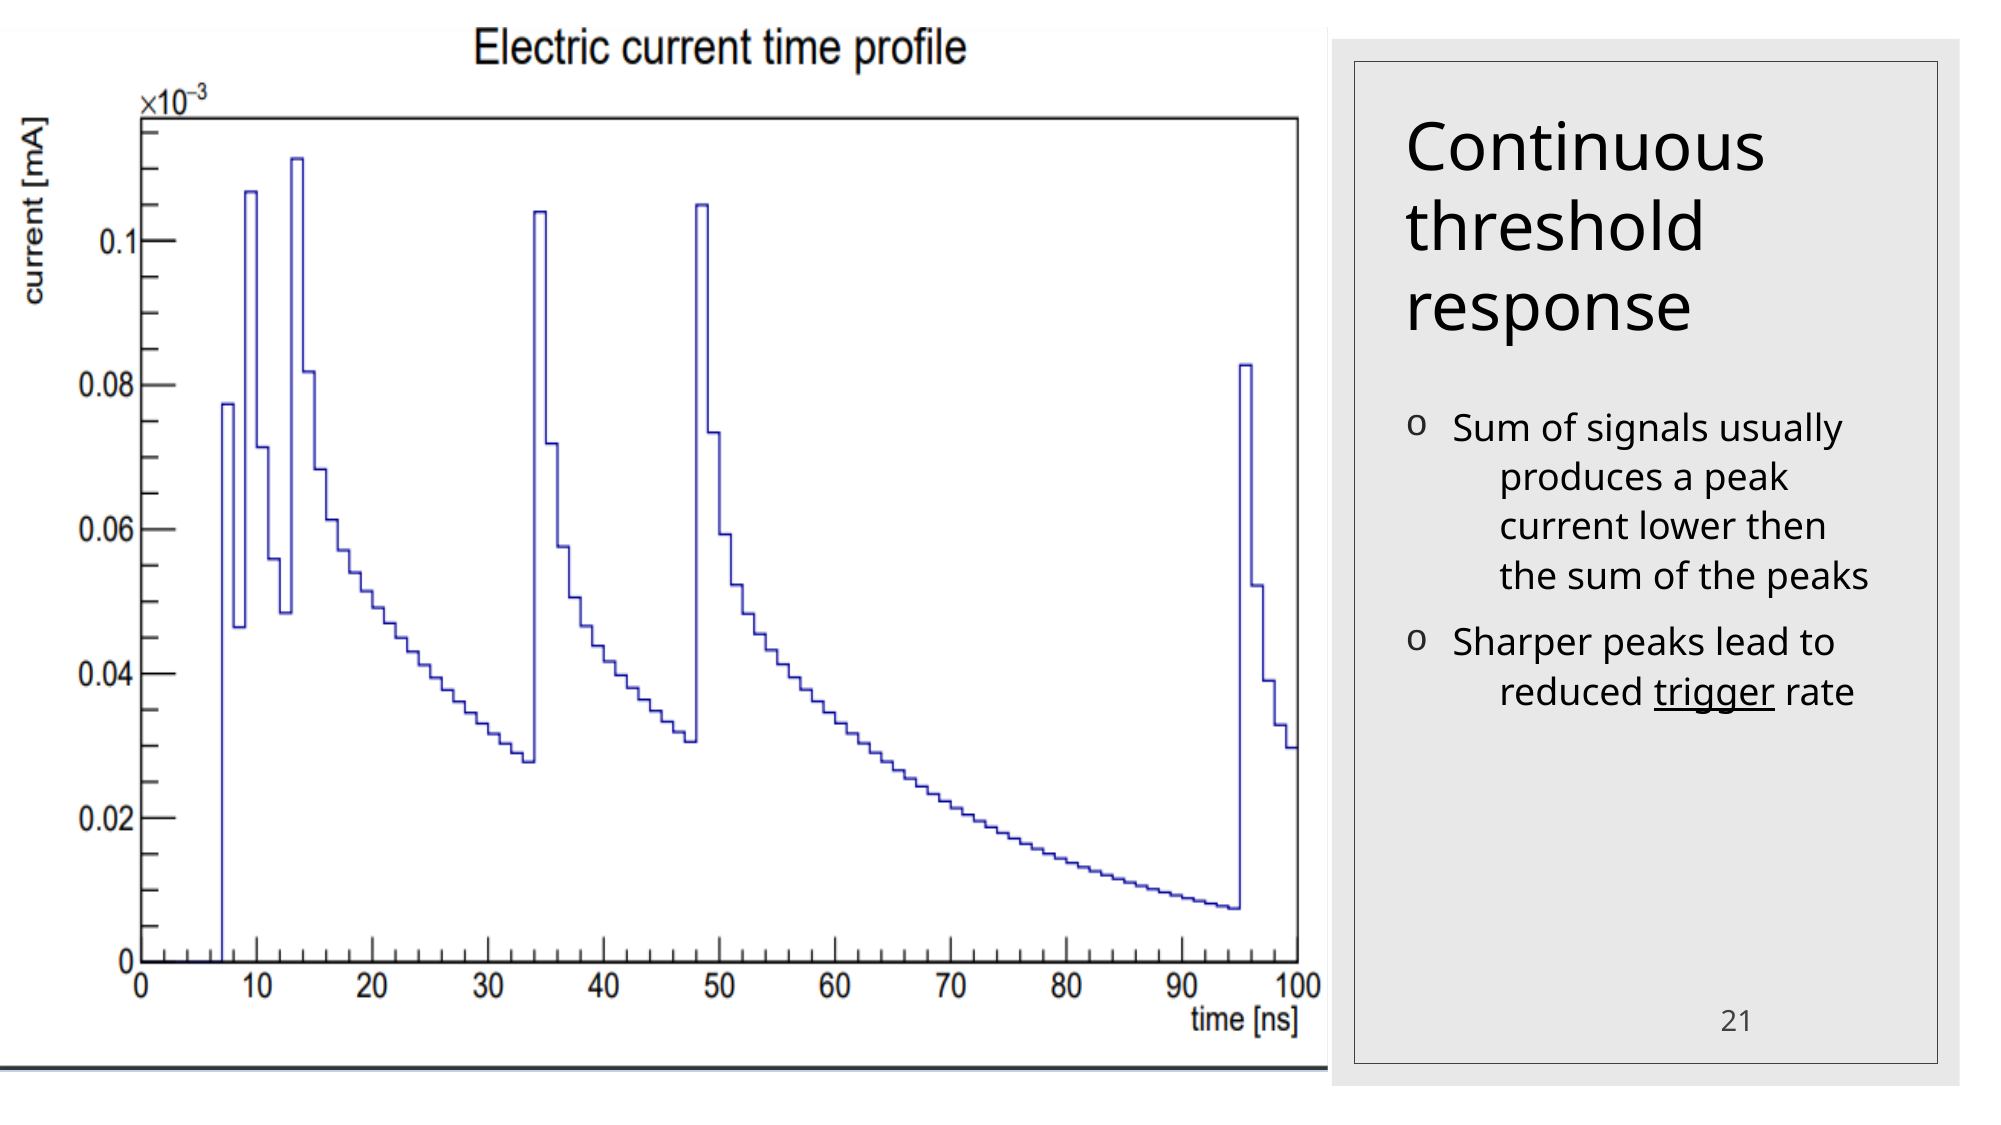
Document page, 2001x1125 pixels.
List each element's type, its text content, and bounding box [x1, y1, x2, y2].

picture [0, 27, 1328, 1073]
text_box [1705, 990, 1907, 1051]
title Continuous threshold response [1390, 81, 1907, 352]
list Sum of signals usually produces a peak current lower then the sum of the peaks Sharper peaks lead to reduced trigger rate [1390, 391, 1907, 968]
